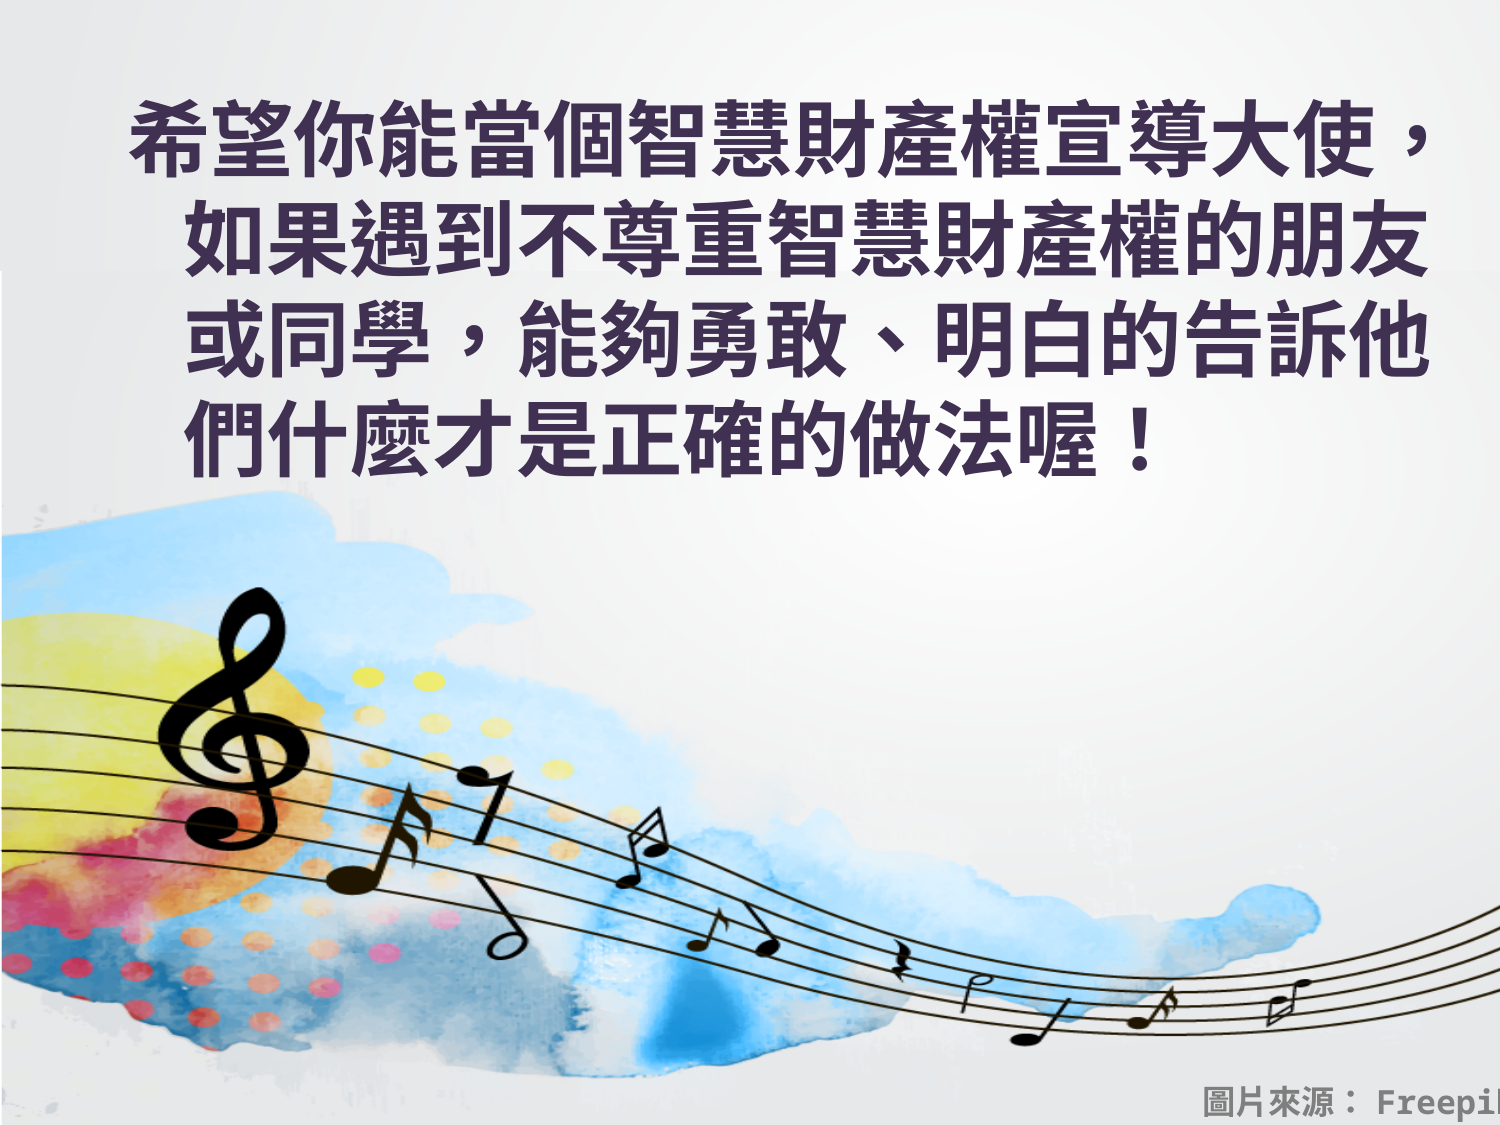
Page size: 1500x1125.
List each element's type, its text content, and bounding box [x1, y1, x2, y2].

text_box 圖片來源：Freepik [1187, 1073, 1500, 1125]
list 希望你能當個智慧財產權宣導大使，如果遇到不尊重智慧財產權的朋友或同學，能夠勇敢、明白的告訴他們什麼才是正確的做法喔！ [112, 79, 1463, 823]
picture [0, 0, 1500, 1125]
